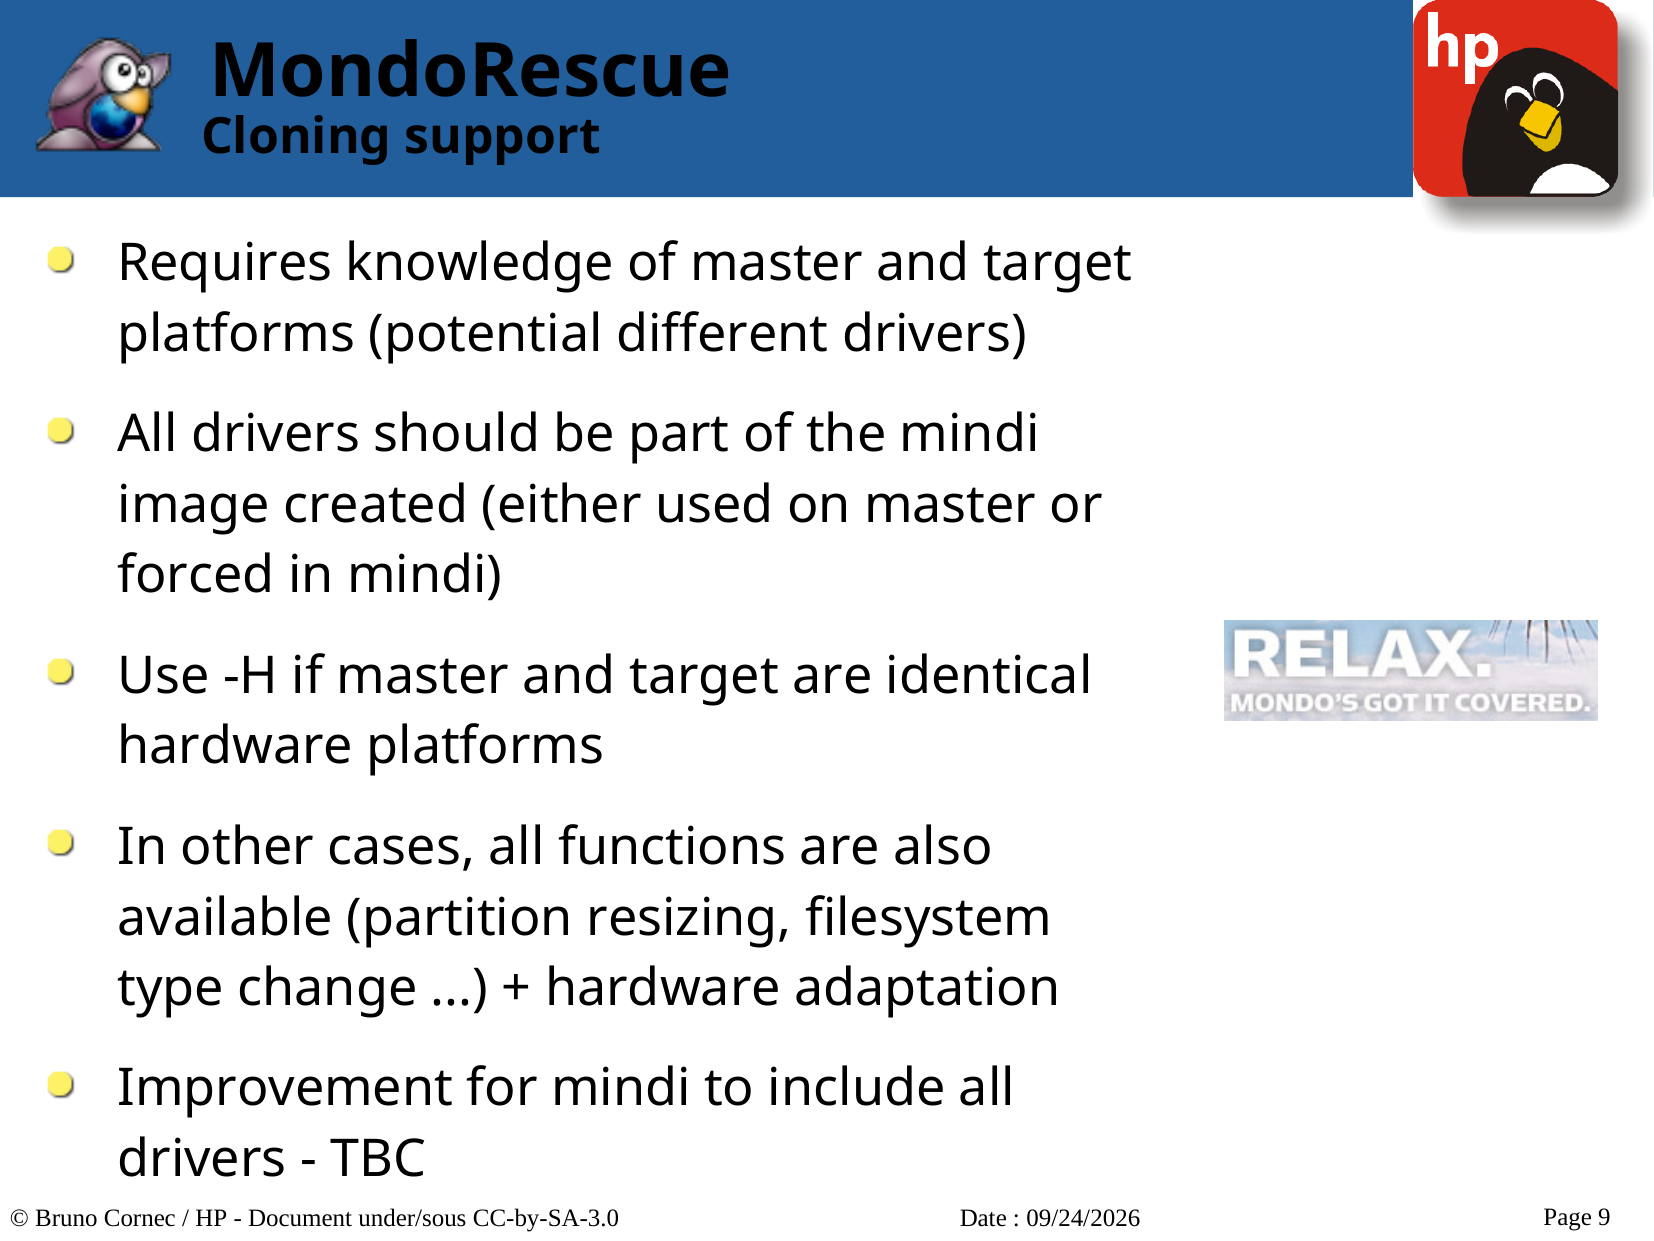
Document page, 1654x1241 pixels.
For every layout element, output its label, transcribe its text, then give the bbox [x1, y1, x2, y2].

title Cloning support [201, 32, 1190, 241]
picture [1224, 620, 1598, 721]
list Requires knowledge of master and target platforms (potential different drivers) All drivers should be part of the mindi image created (either used on master or forced in mindi) Use -H if master and target are identical hardware platforms In other cases, all functions are also available (partition resizing, filesystem type change ...) + hardware adaptation Improvement for mindi to include all drivers - TBC [34, 224, 1138, 1188]
picture [0, 0, 211, 199]
picture [1413, 0, 1654, 235]
